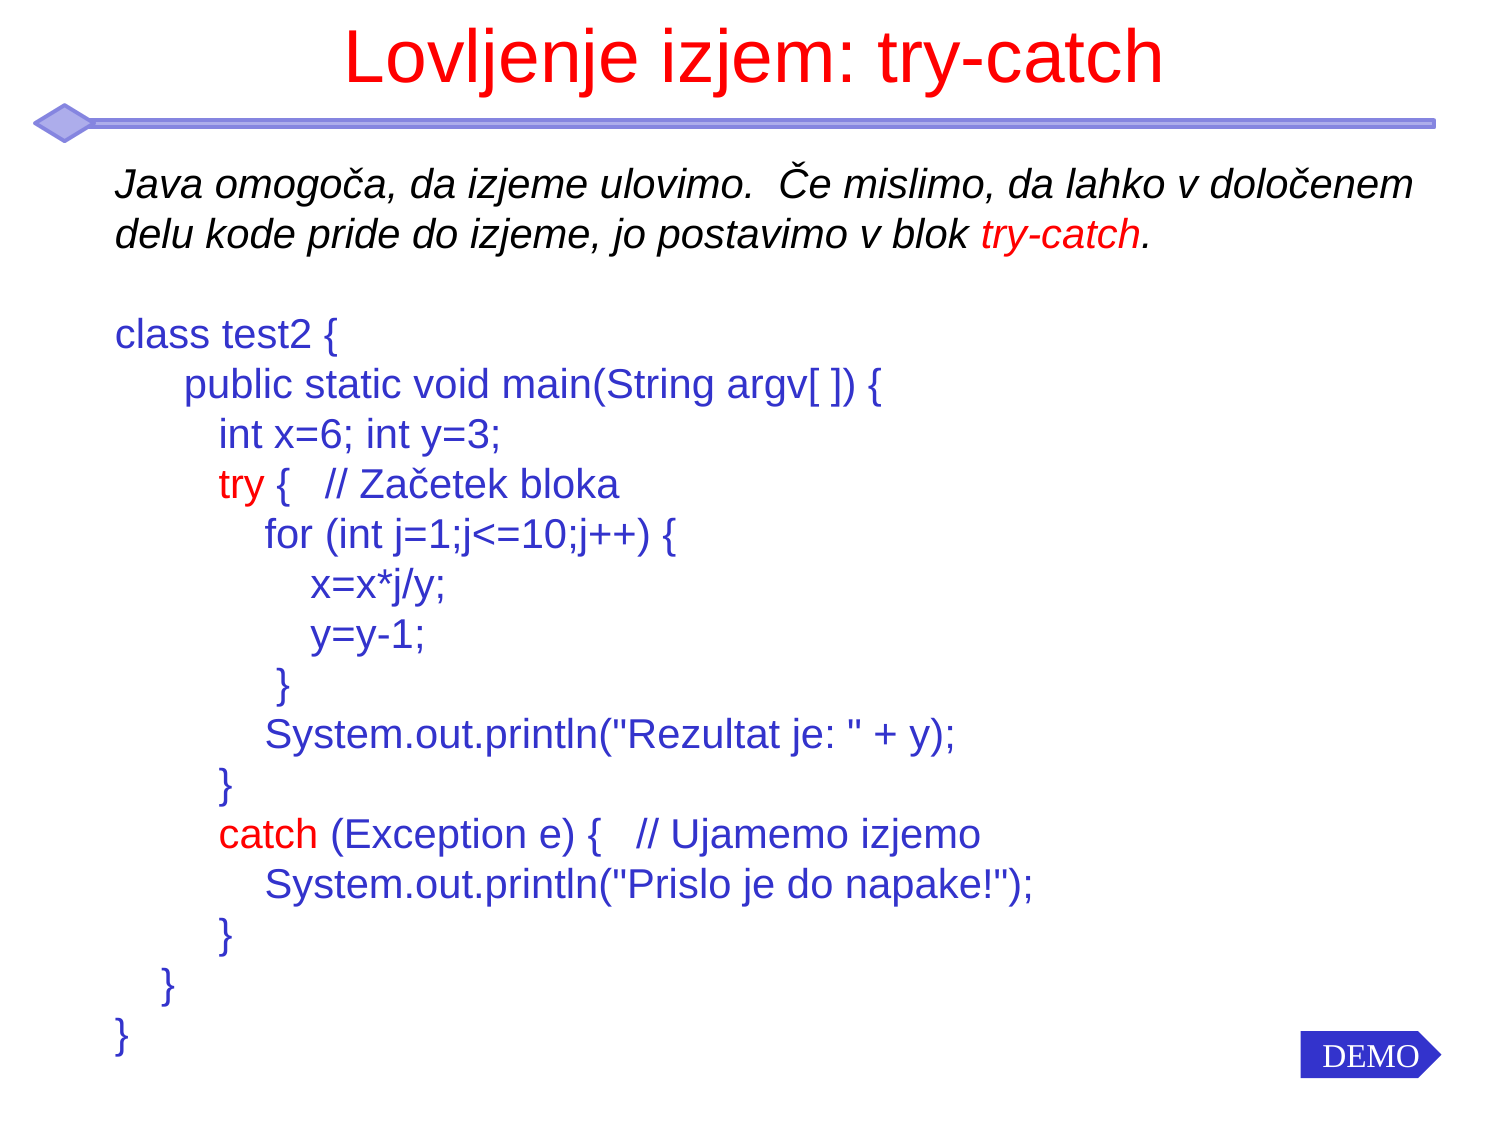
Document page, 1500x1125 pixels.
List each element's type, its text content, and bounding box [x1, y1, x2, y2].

picture [33, 103, 1436, 143]
text_box DEMO [1300, 1031, 1442, 1079]
text_box Java omogoča, da izjeme ulovimo. Če mislimo, da lahko v določenem delu kode pride do izjeme, jo postavimo v blok try-catch. class test2 { public static void main(String argv[ ]) { int x=6; int y=3; try { // Začetek bloka for (int j=1;j<=10;j++) { x=x*j/y; y=y-1; } System.out.println("Rezultat je: " + y); } catch (Exception e) { // Ujamemo izjemo System.out.println("Prislo je do napake!"); } } } [100, 148, 1436, 1065]
title Lovljenje izjem: try-catch [117, 0, 1393, 106]
